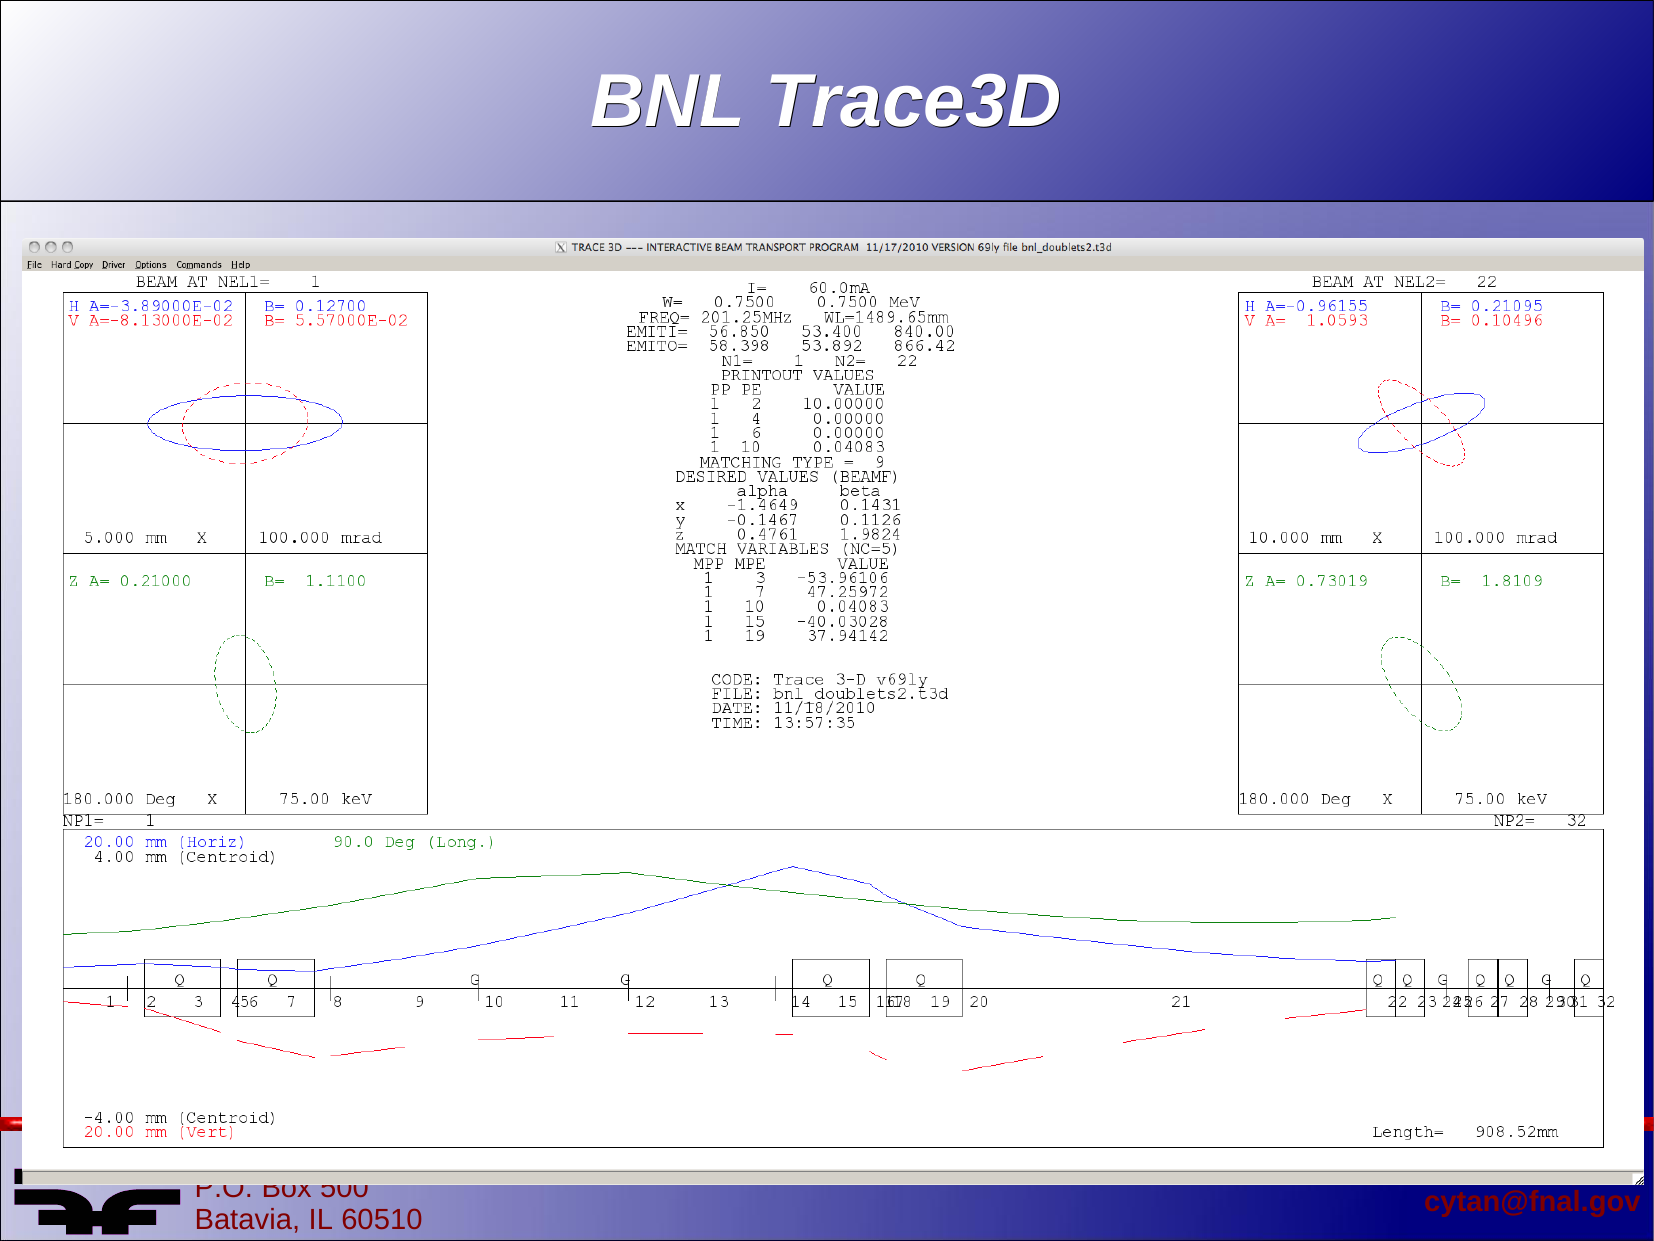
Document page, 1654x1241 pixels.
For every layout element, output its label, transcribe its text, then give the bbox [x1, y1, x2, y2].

picture [0, 204, 1654, 1241]
title BNL Trace3D [0, 0, 1654, 204]
